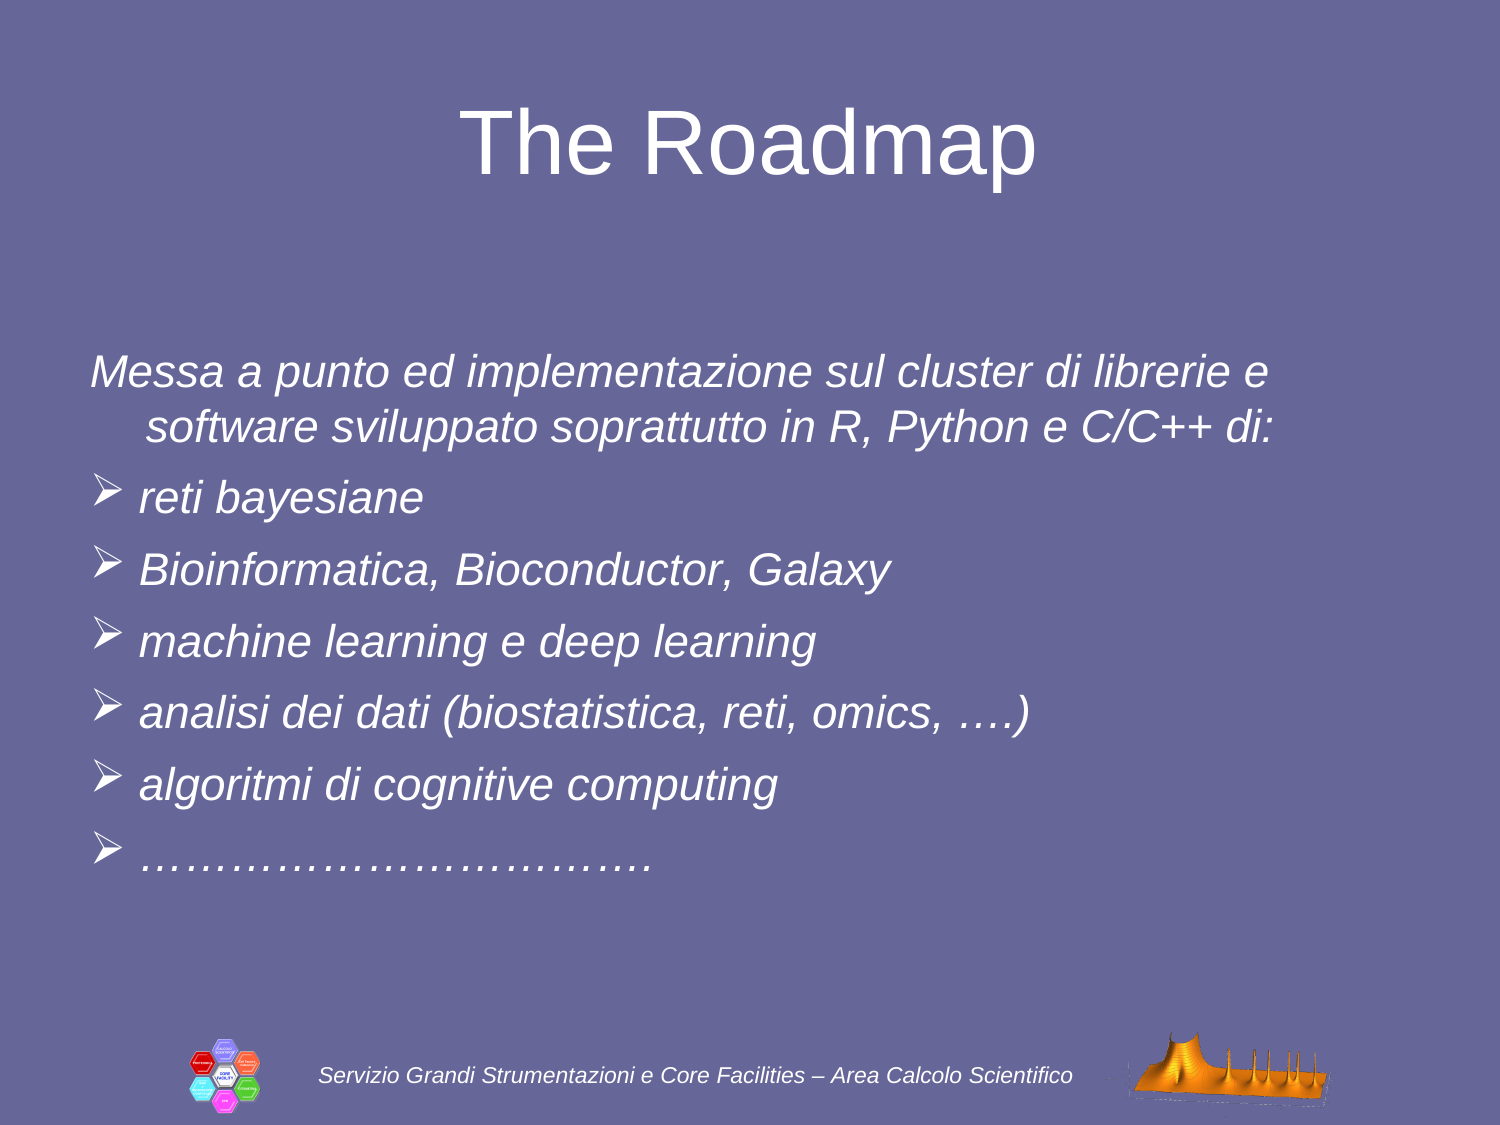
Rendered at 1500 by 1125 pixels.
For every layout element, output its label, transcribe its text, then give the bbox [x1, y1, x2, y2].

picture [183, 1034, 266, 1118]
picture [1104, 1029, 1341, 1118]
title The Roadmap [74, 45, 1424, 231]
list Messa a punto ed implementazione sul cluster di librerie e software sviluppato soprattutto in R, Python e C/C++ di: reti bayesiane Bioinformatica, Bioconductor, Galaxy machine learning e deep learning analisi dei dati (biostatistica, reti, omics, ….) algoritmi di cognitive computing ……………………………. [74, 262, 1424, 1004]
